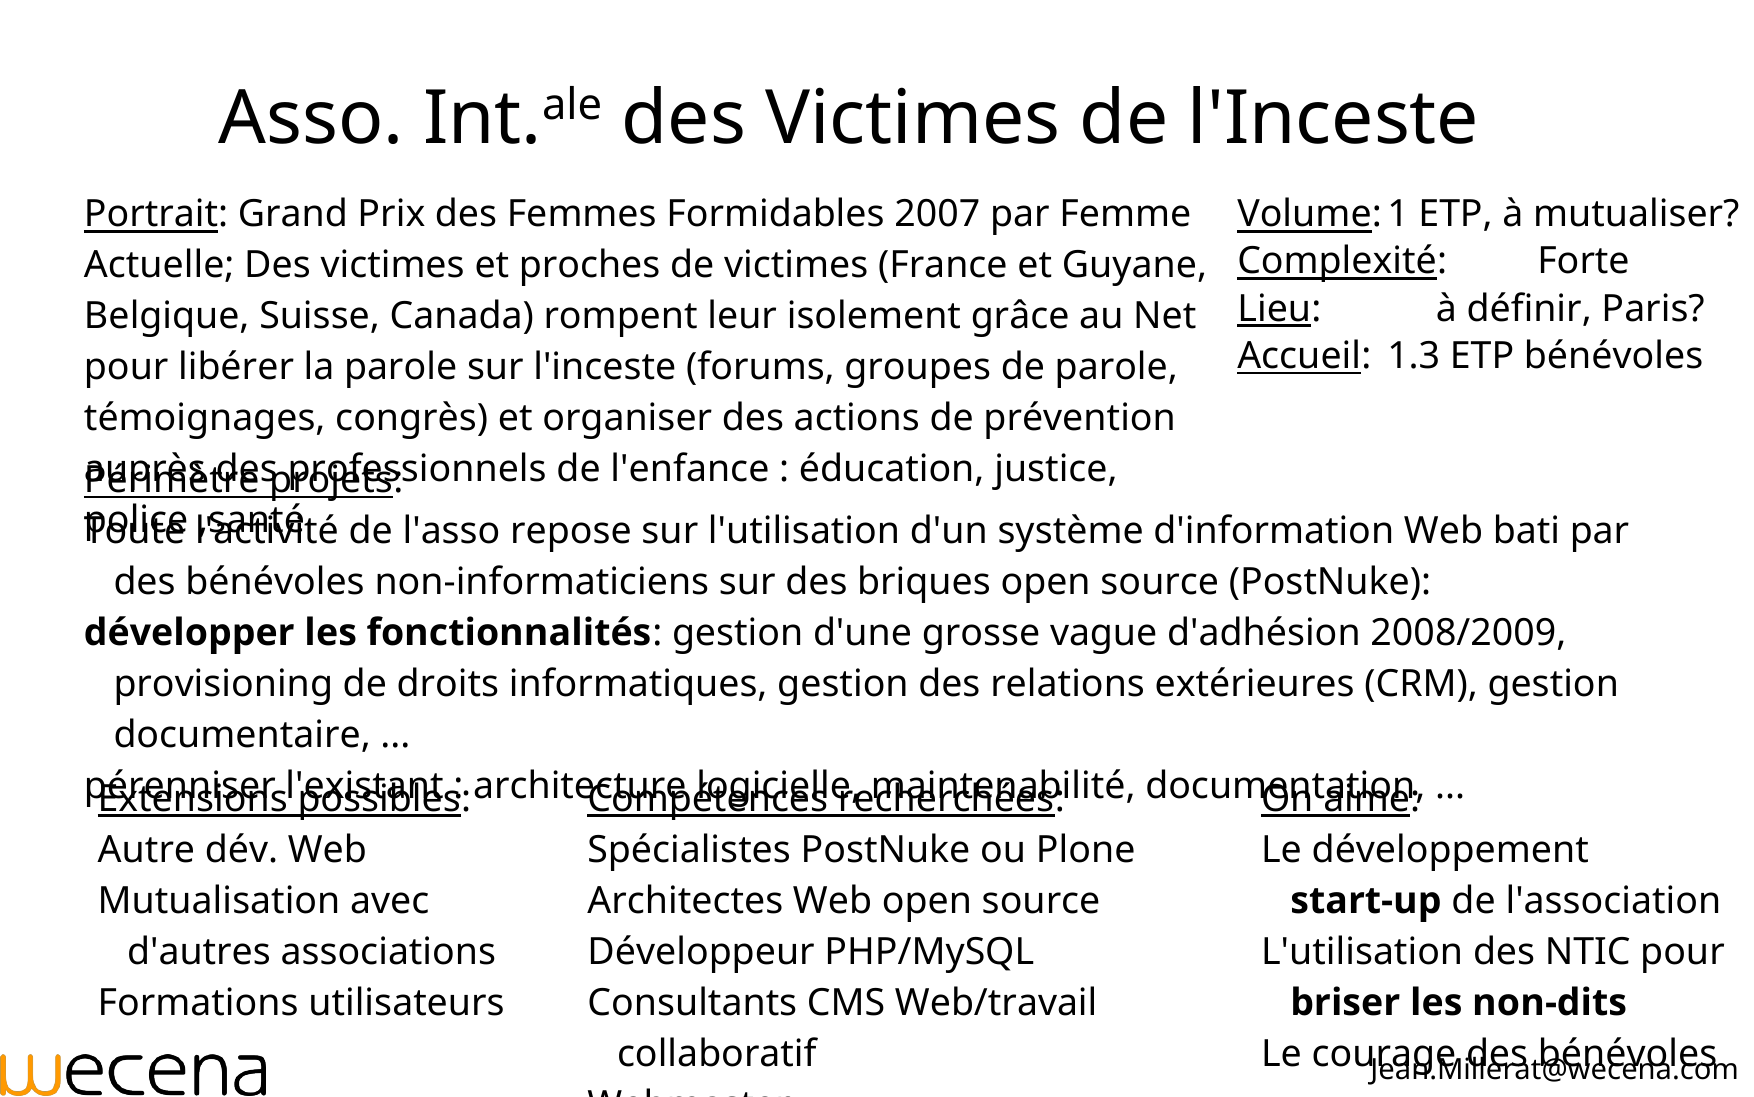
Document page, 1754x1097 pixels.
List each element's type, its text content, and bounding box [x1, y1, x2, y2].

text_box On aime: Le développement start-up de l'association L'utilisation des NTIC pour briser les non-dits Le courage des bénévoles [1246, 764, 1754, 1049]
text_box Portrait: Grand Prix des Femmes Formidables 2007 par Femme Actuelle; Des victimes et proches de victimes (France et Guyane, Belgique, Suisse, Canada) rompent leur isolement grâce au Net pour libérer la parole sur l'inceste (forums, groupes de parole, témoignages, congrès) et organiser des actions de prévention auprès des professionnels de l'enfance : éducation, justice, police ,santé [69, 179, 1241, 445]
text_box Complexité: Forte [1222, 239, 1636, 287]
text_box Volume: 1 ETP, à mutualiser? [1222, 179, 1732, 239]
text_box Lieu: à définir, Paris? [1241, 273, 1700, 321]
text_box Accueil: 1.3 ETP bénévoles [1241, 321, 1703, 381]
title Asso. Int.ale des Victimes de l'Inceste [103, 51, 1595, 178]
text_box Périmètre projets: Toute l'activité de l'asso repose sur l'utilisation d'un système d'information Web bati par des bénévoles non-informaticiens sur des briques open source (PostNuke): développer les fonctionnalités: gestion d'une grosse vague d'adhésion 2008/2009, provisioning de droits informatiques, gestion des relations extérieures (CRM), gestion documentaire, ... pérenniser l'existant : architecture logicielle, maintenabilité, documentation, ... [69, 445, 1684, 775]
text_box Extensions possibles: Autre dév. Web Mutualisation avec d'autres associations Formations utilisateurs [82, 764, 540, 1004]
picture [0, 1054, 266, 1097]
text_box Compétences recherchées: Spécialistes PostNuke ou Plone Architectes Web open source Développeur PHP/MySQL Consultants CMS Web/travail collaboratif Webmaster [572, 764, 1168, 1094]
